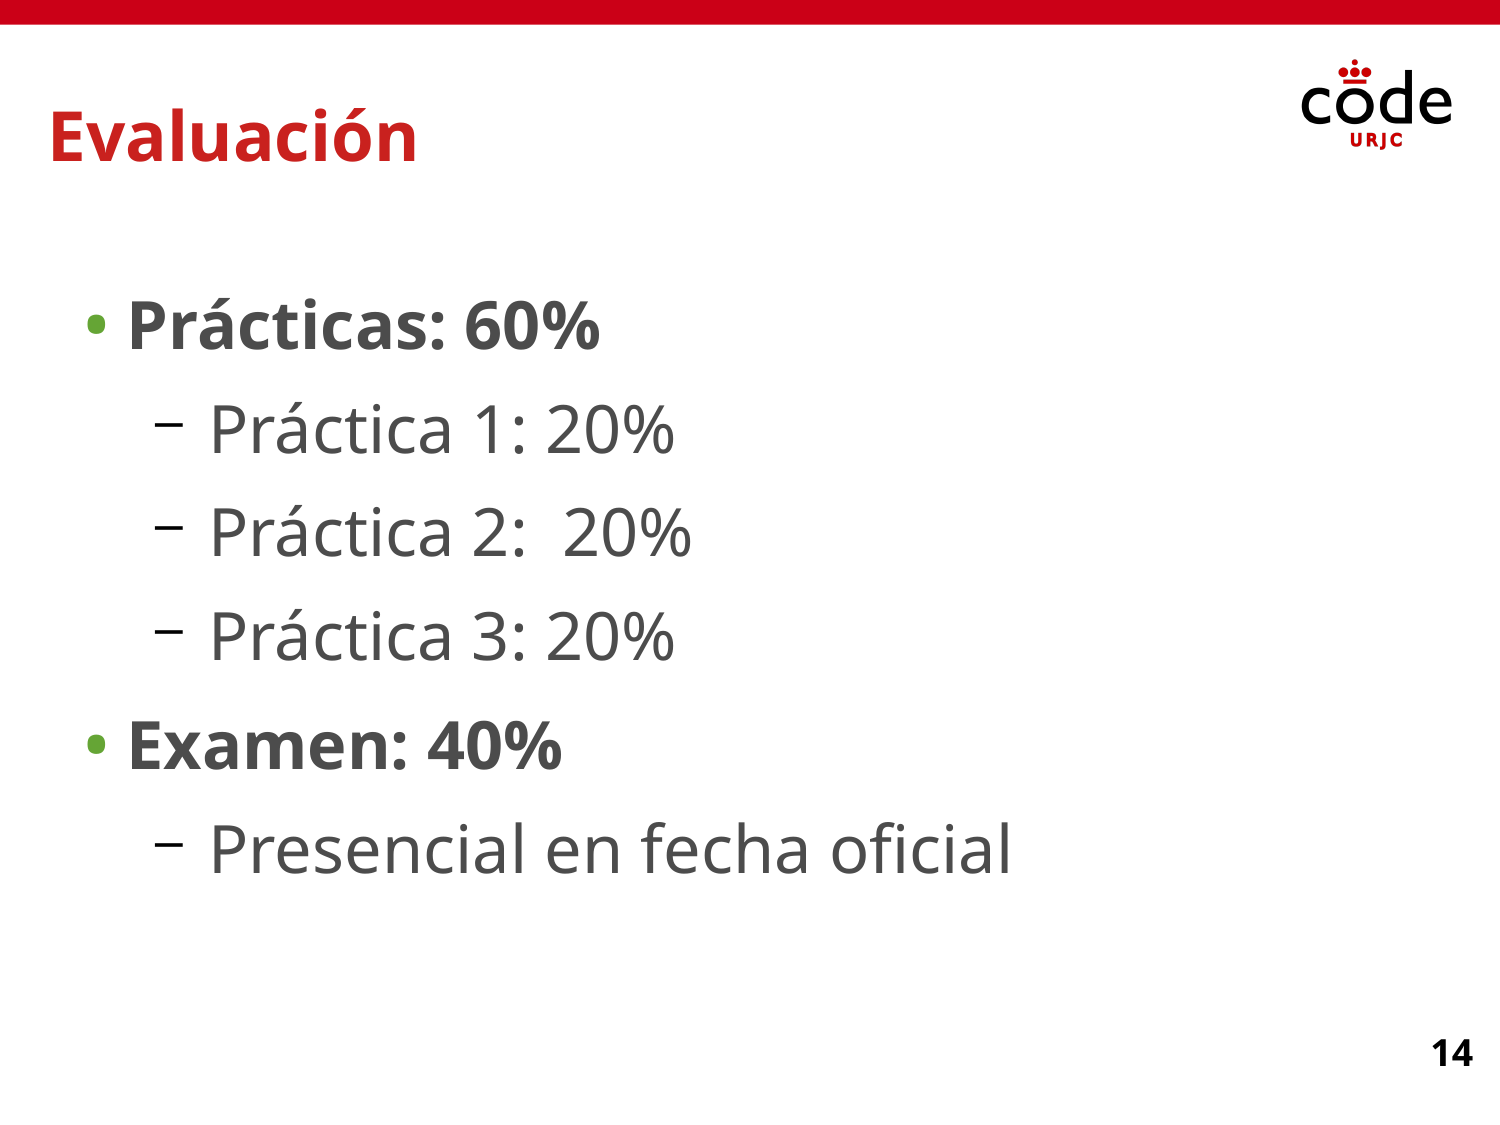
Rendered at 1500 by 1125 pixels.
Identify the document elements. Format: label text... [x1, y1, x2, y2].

picture [1284, 50, 1468, 161]
list Prácticas: 60% Práctica 1: 20% Práctica 2: 20% Práctica 3: 20% Examen: 40% Presencial en fecha oficial [51, 259, 1436, 1013]
title Evaluación [32, 79, 1383, 189]
